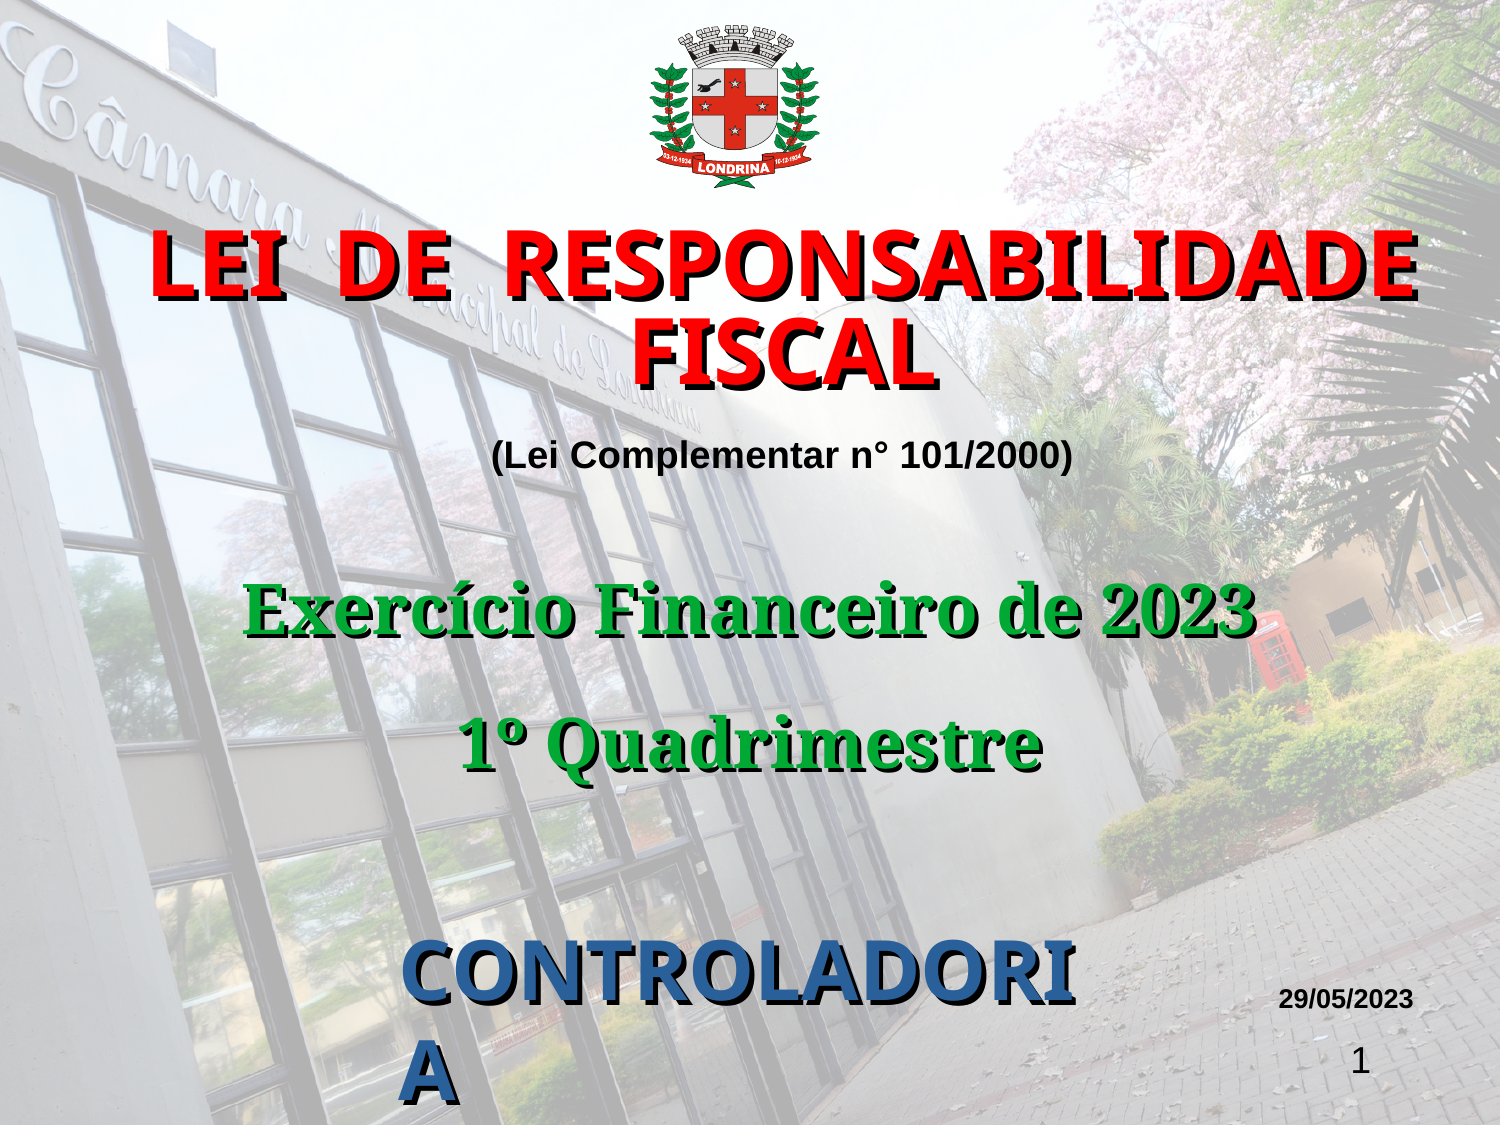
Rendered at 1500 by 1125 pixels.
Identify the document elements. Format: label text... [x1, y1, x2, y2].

text_box <número> [1335, 1028, 1500, 1099]
picture [649, 25, 820, 189]
text_box LEI DE RESPONSABILIDADE FISCAL (Lei Complementar n° 101/2000) [38, 188, 1500, 485]
text_box 29/05/2023 [1216, 980, 1441, 1039]
text_box Exercício Financeiro de 2023 1º Quadrimestre [0, 555, 1500, 792]
text_box CONTROLADORIA [383, 910, 1135, 1125]
